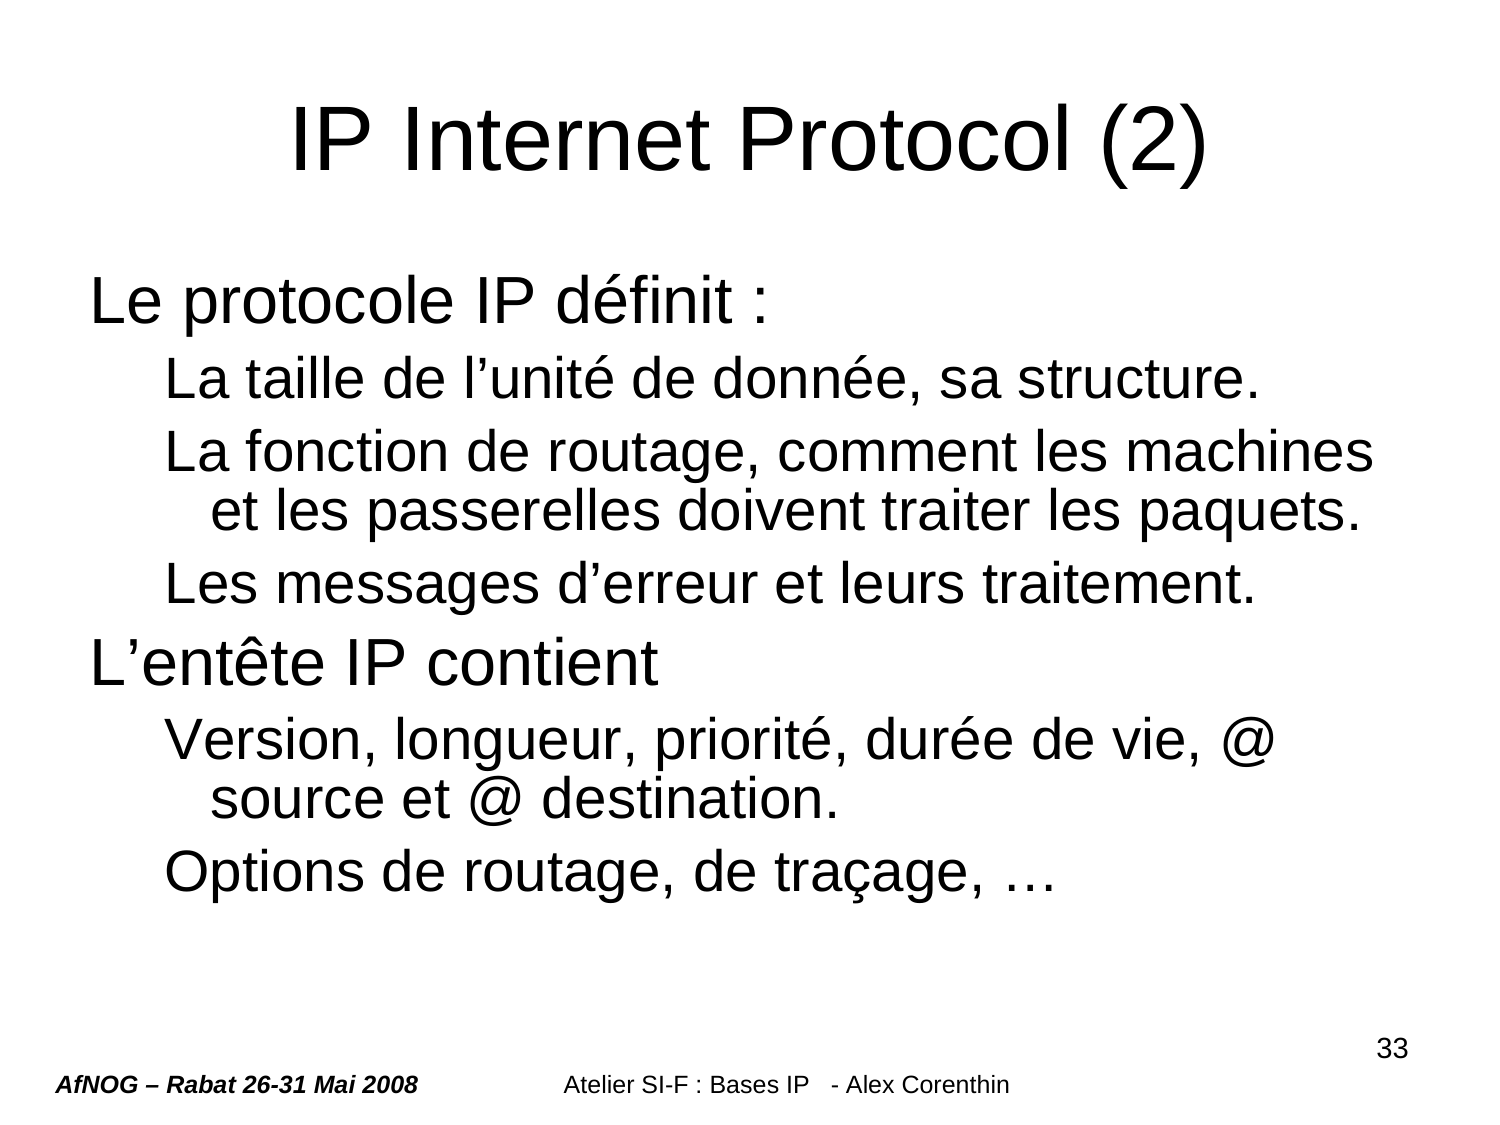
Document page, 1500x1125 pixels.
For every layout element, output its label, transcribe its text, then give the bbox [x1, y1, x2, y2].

list Le protocole IP définit : La taille de l’unité de donnée, sa structure. La fonction de routage, comment les machines et les passerelles doivent traiter les paquets. Les messages d’erreur et leurs traitement. L’entête IP contient Version, longueur, priorité, durée de vie, @ source et @ destination. Options de routage, de traçage, … [75, 262, 1426, 1015]
title IP Internet Protocol (2)‏ [75, 45, 1426, 233]
